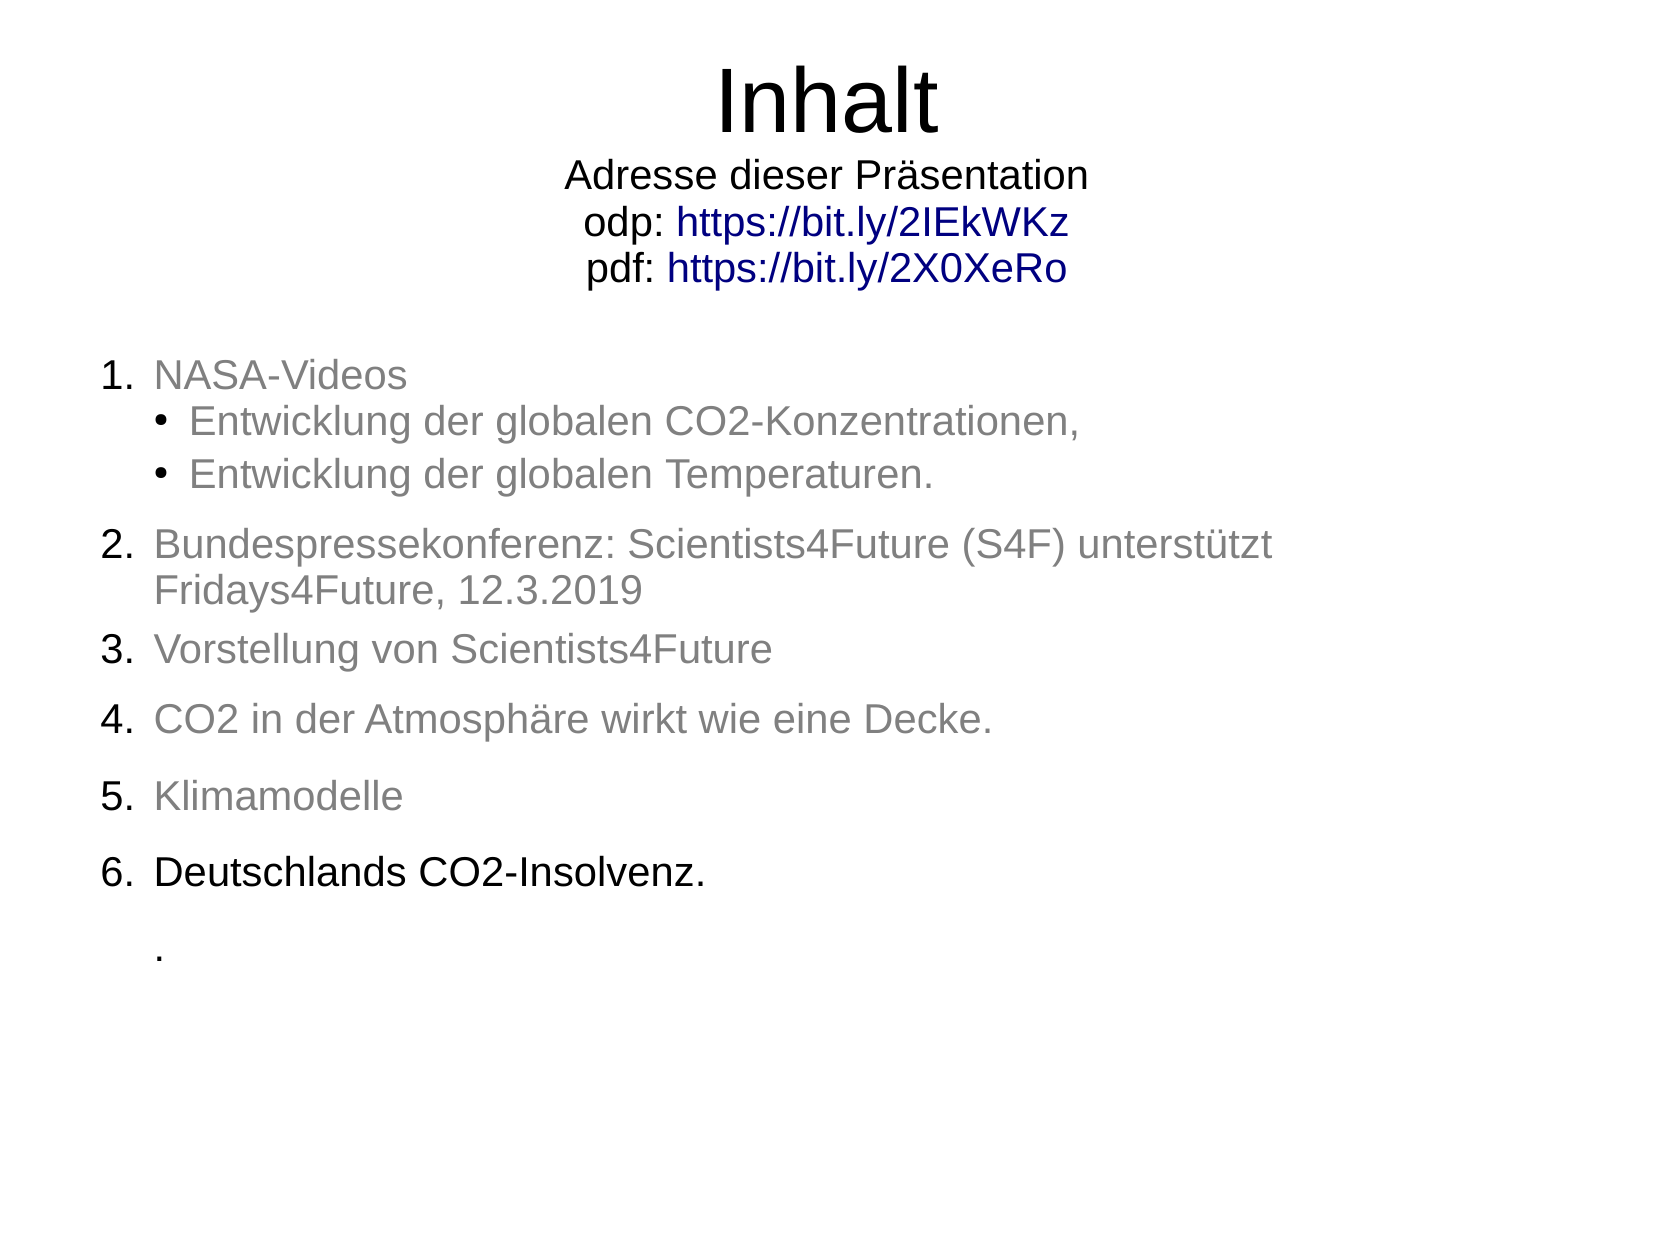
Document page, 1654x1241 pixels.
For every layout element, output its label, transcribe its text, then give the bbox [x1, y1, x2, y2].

list NASA-Videos Entwicklung der globalen CO2-Konzentrationen, Entwicklung der globalen Temperaturen. Bundespressekonferenz: Scientists4Future (S4F) unterstützt Fridays4Future, 12.3.2019 Vorstellung von Scientists4Future CO2 in der Atmosphäre wirkt wie eine Decke. Klimamodelle Deutschlands CO2-Insolvenz. . [82, 351, 1571, 1170]
title Inhalt Adresse dieser Präsentation odp: https://bit.ly/2IEkWKz pdf: https://bit.ly/2X0XeRo [82, 49, 1571, 292]
